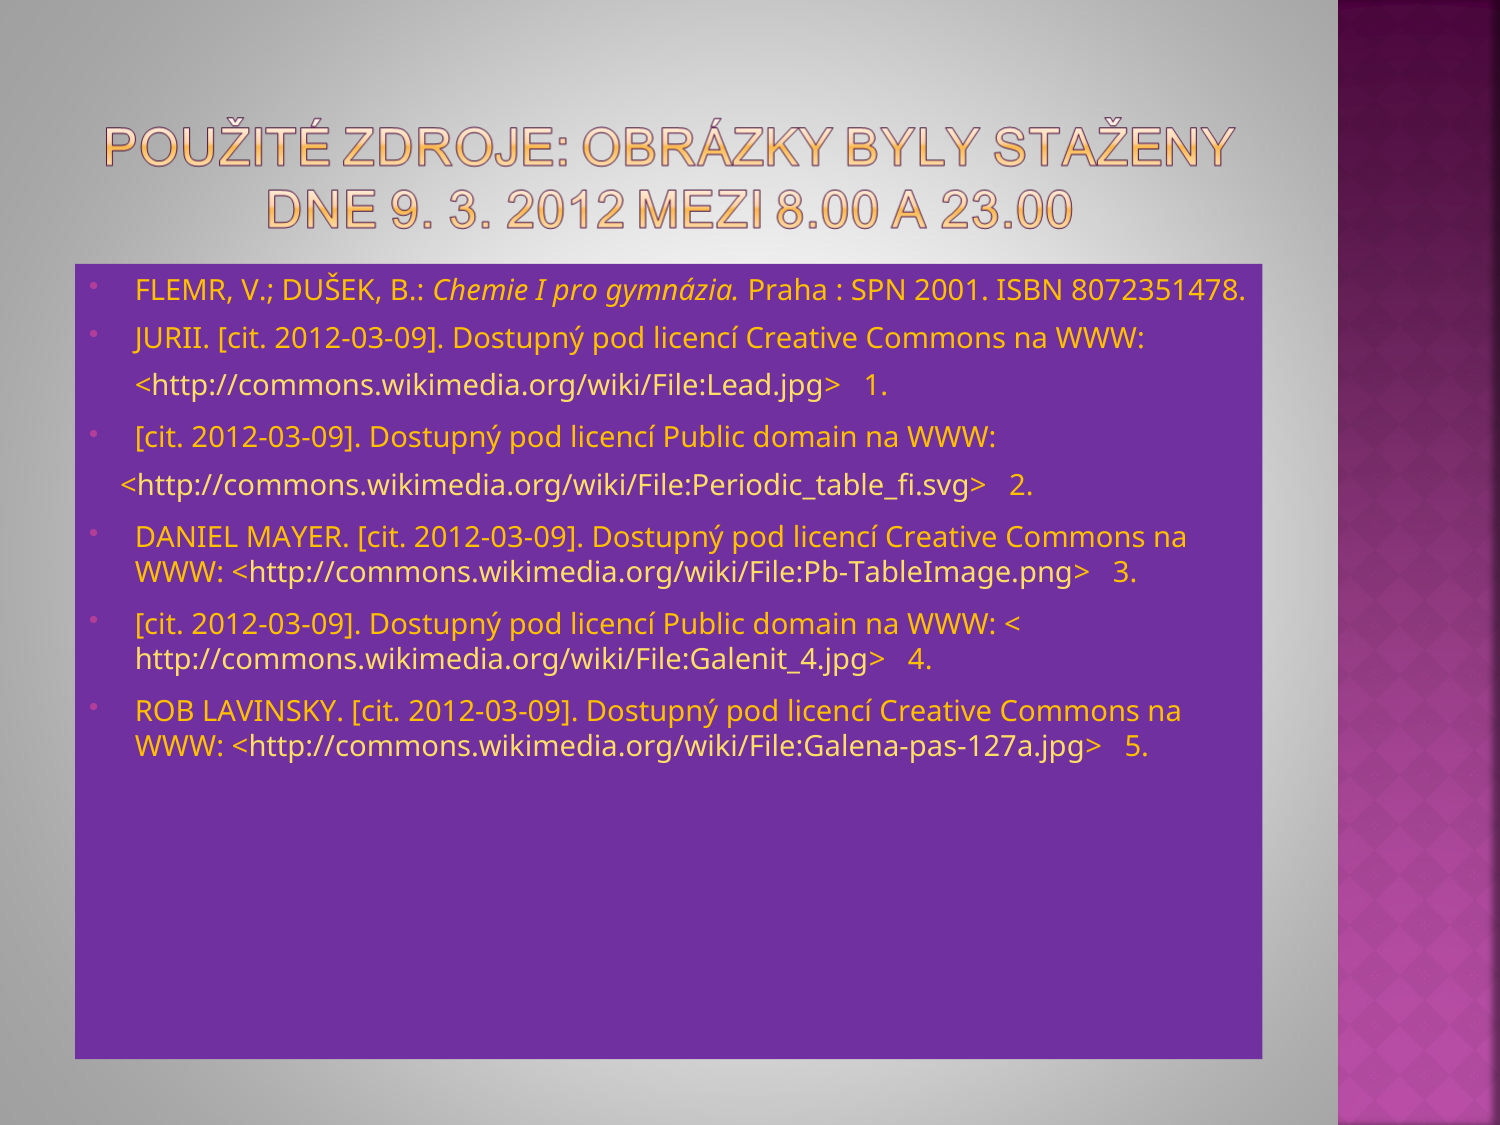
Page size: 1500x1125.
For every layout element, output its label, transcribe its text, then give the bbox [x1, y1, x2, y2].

text_box [71, 53, 1278, 271]
picture [0, 0, 1500, 1125]
list FLEMR, V.; DUŠEK, B.: Chemie I pro gymnázia. Praha : SPN 2001. ISBN 8072351478. JURII. [cit. 2012-03-09]. Dostupný pod licencí Creative Commons na WWW: <http://commons.wikimedia.org/wiki/File:Lead.jpg> 1. [cit. 2012-03-09]. Dostupný pod licencí Public domain na WWW: <http://commons.wikimedia.org/wiki/File:Periodic_table_fi.svg> 2. DANIEL MAYER. [cit. 2012-03-09]. Dostupný pod licencí Creative Commons na WWW: <http://commons.wikimedia.org/wiki/File:Pb-TableImage.png> 3. [cit. 2012-03-09]. Dostupný pod licencí Public domain na WWW: <http://commons.wikimedia.org/wiki/File:Galenit_4.jpg> 4. ROB LAVINSKY. [cit. 2012-03-09]. Dostupný pod licencí Creative Commons na WWW: <http://commons.wikimedia.org/wiki/File:Galena-pas-127a.jpg> 5. [75, 263, 1263, 1060]
